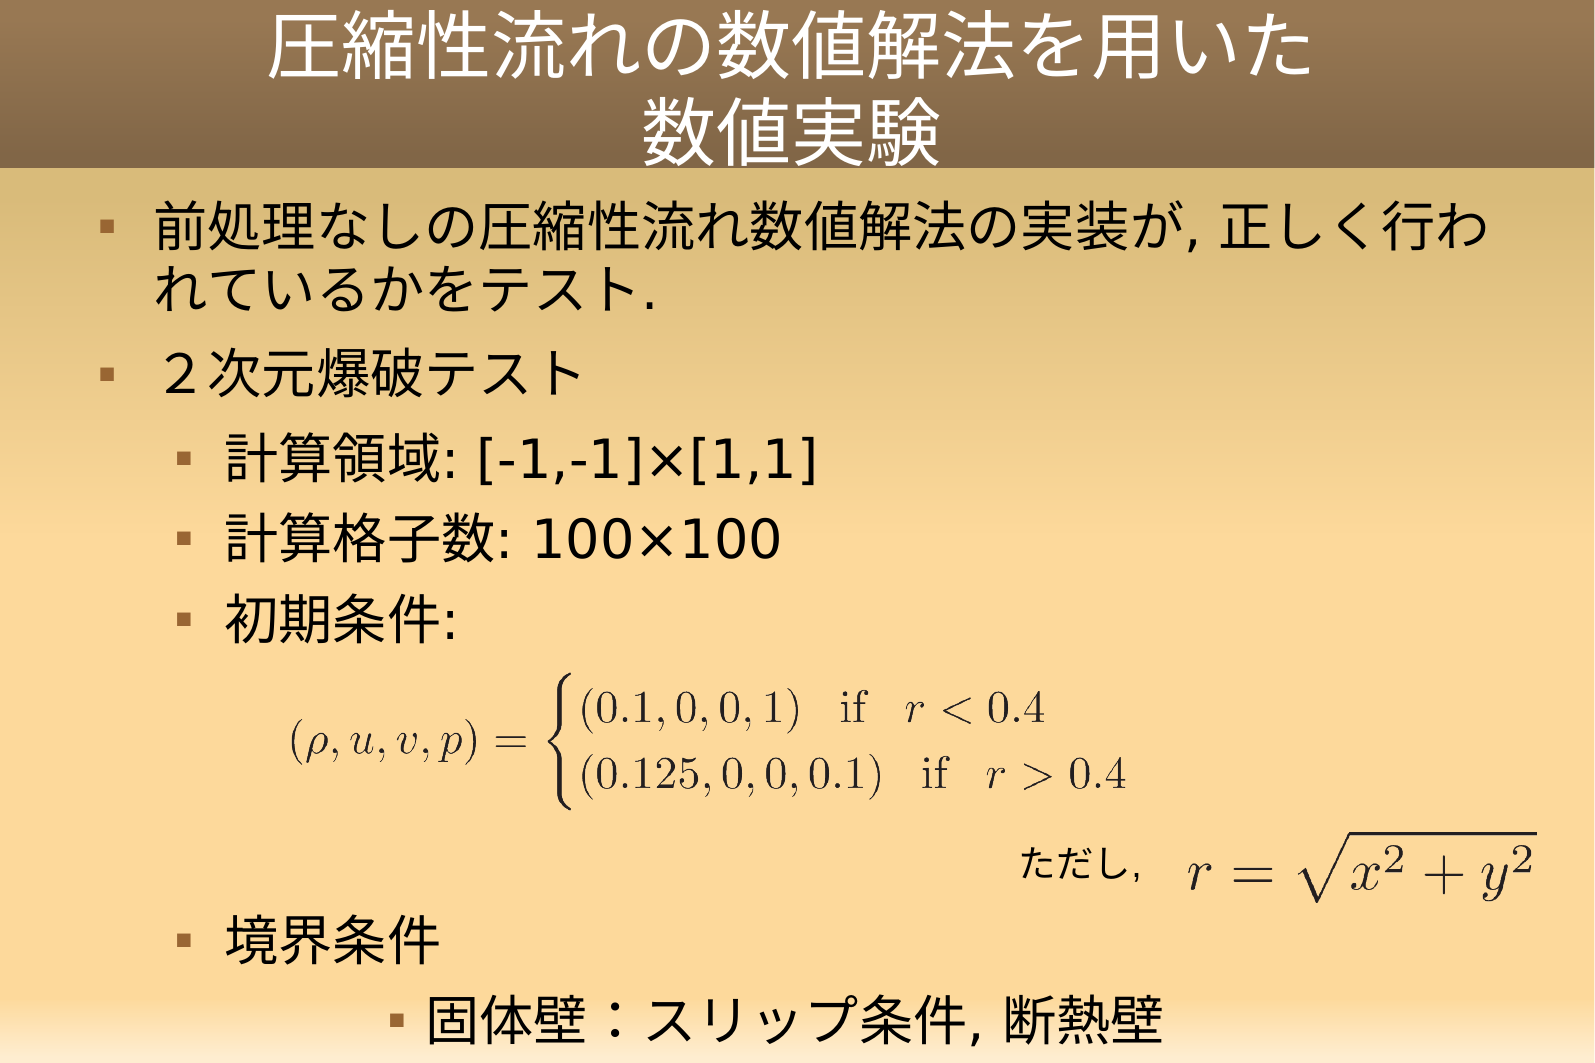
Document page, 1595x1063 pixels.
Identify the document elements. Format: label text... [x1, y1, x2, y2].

picture [283, 667, 1132, 815]
title 圧縮性流れの数値解法を用いた 数値実験 [74, 3, 1510, 179]
list 前処理なしの圧縮性流れ数値解法の実装が, 正しく行われているかをテスト. ２次元爆破テスト 計算領域: [-1,-1]×[1,1] 計算格子数: 100×100 初期条件: 境界条件 固体壁：スリップ条件, 断熱壁 [82, 196, 1518, 1063]
picture [0, 0, 1595, 1063]
text_box ただし, [1003, 826, 1211, 884]
